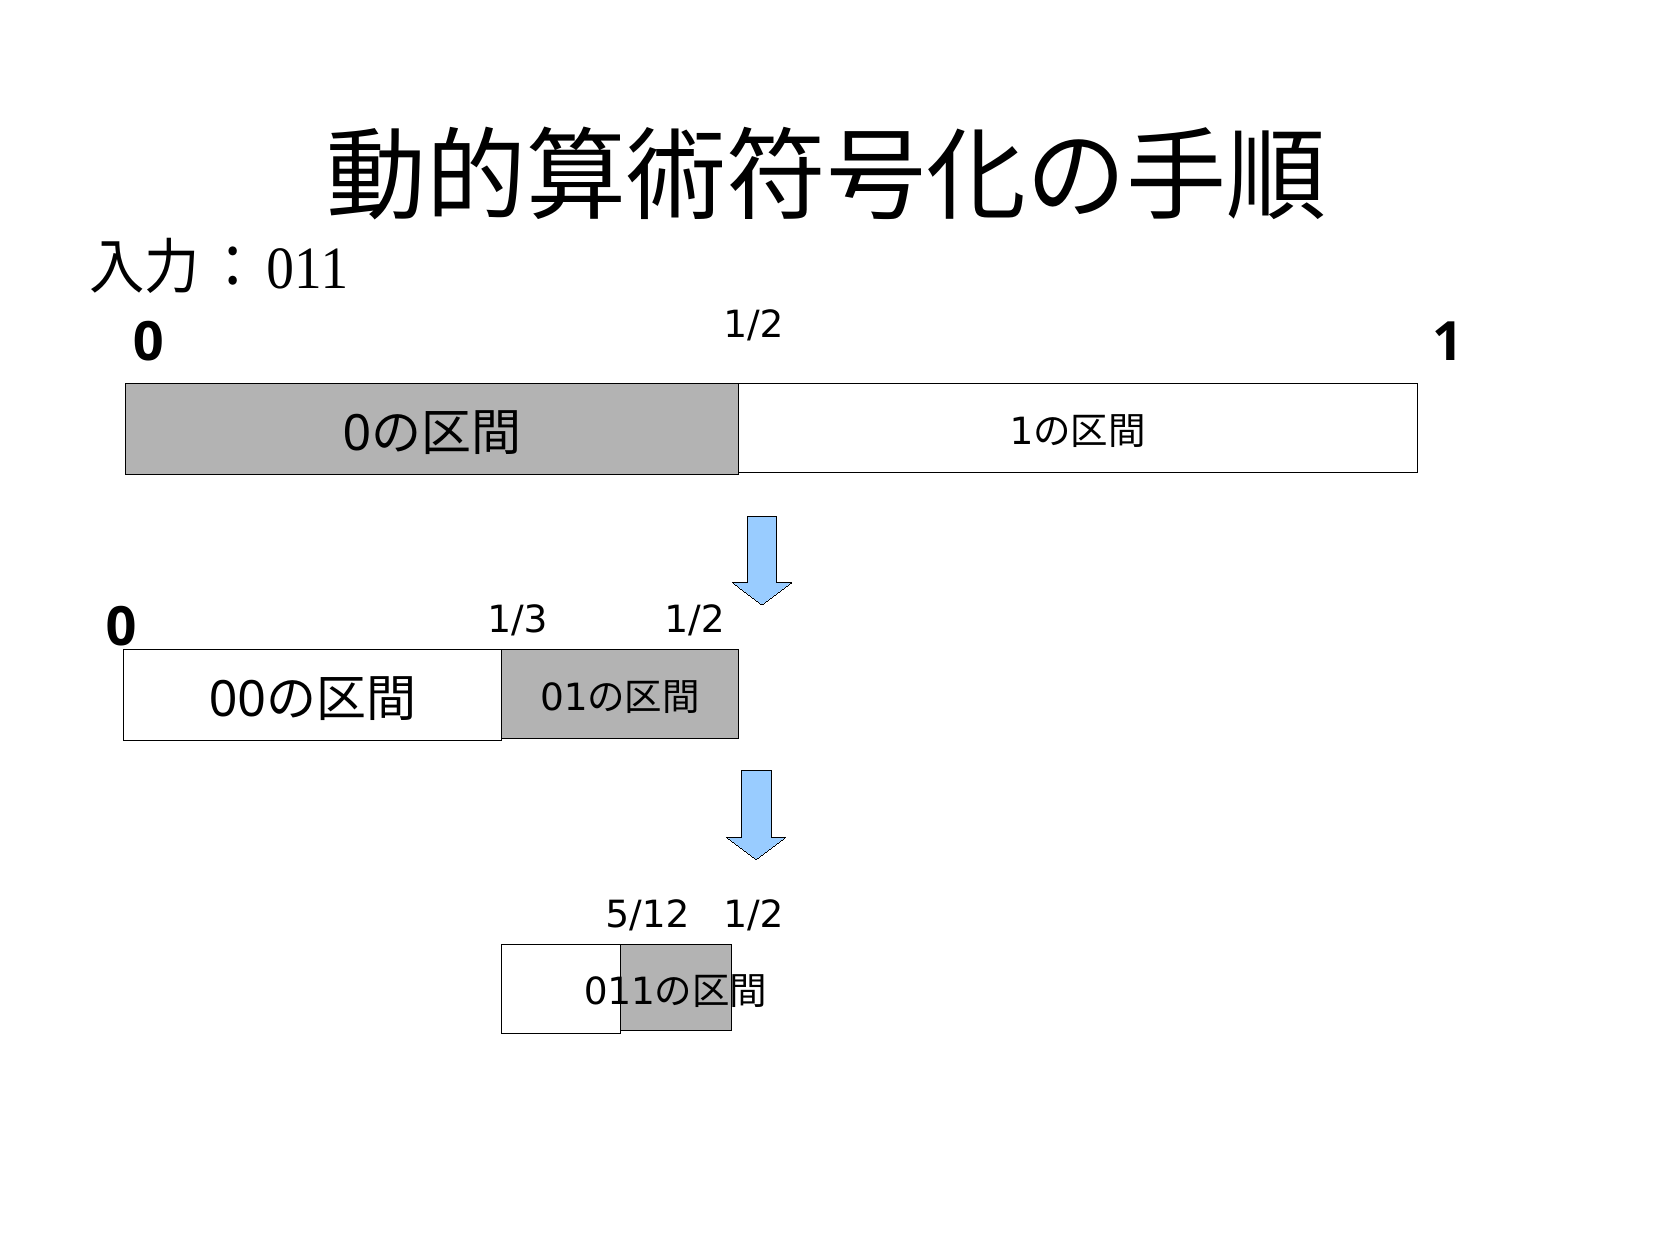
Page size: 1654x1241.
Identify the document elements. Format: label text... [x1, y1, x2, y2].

text_box 0 [118, 295, 175, 365]
text_box 1 [1417, 295, 1475, 365]
text_box 01の区間 [501, 649, 739, 739]
text_box 0 [90, 580, 148, 650]
text_box [732, 516, 792, 590]
chart [82, 236, 355, 297]
text_box [726, 770, 786, 860]
text_box 動的算術符号化の手順 [311, 88, 1342, 204]
text_box 0の区間 [125, 383, 739, 475]
text_box 1/2 [708, 885, 857, 945]
text_box 1/2 [708, 295, 857, 354]
text_box 1の区間 [738, 383, 1418, 473]
text_box 011の区間 [621, 945, 732, 1031]
text_box 1/3 [472, 590, 621, 649]
text_box 00の区間 [123, 649, 502, 741]
text_box 1/2 [649, 590, 798, 649]
text_box 5/12 [590, 885, 708, 945]
